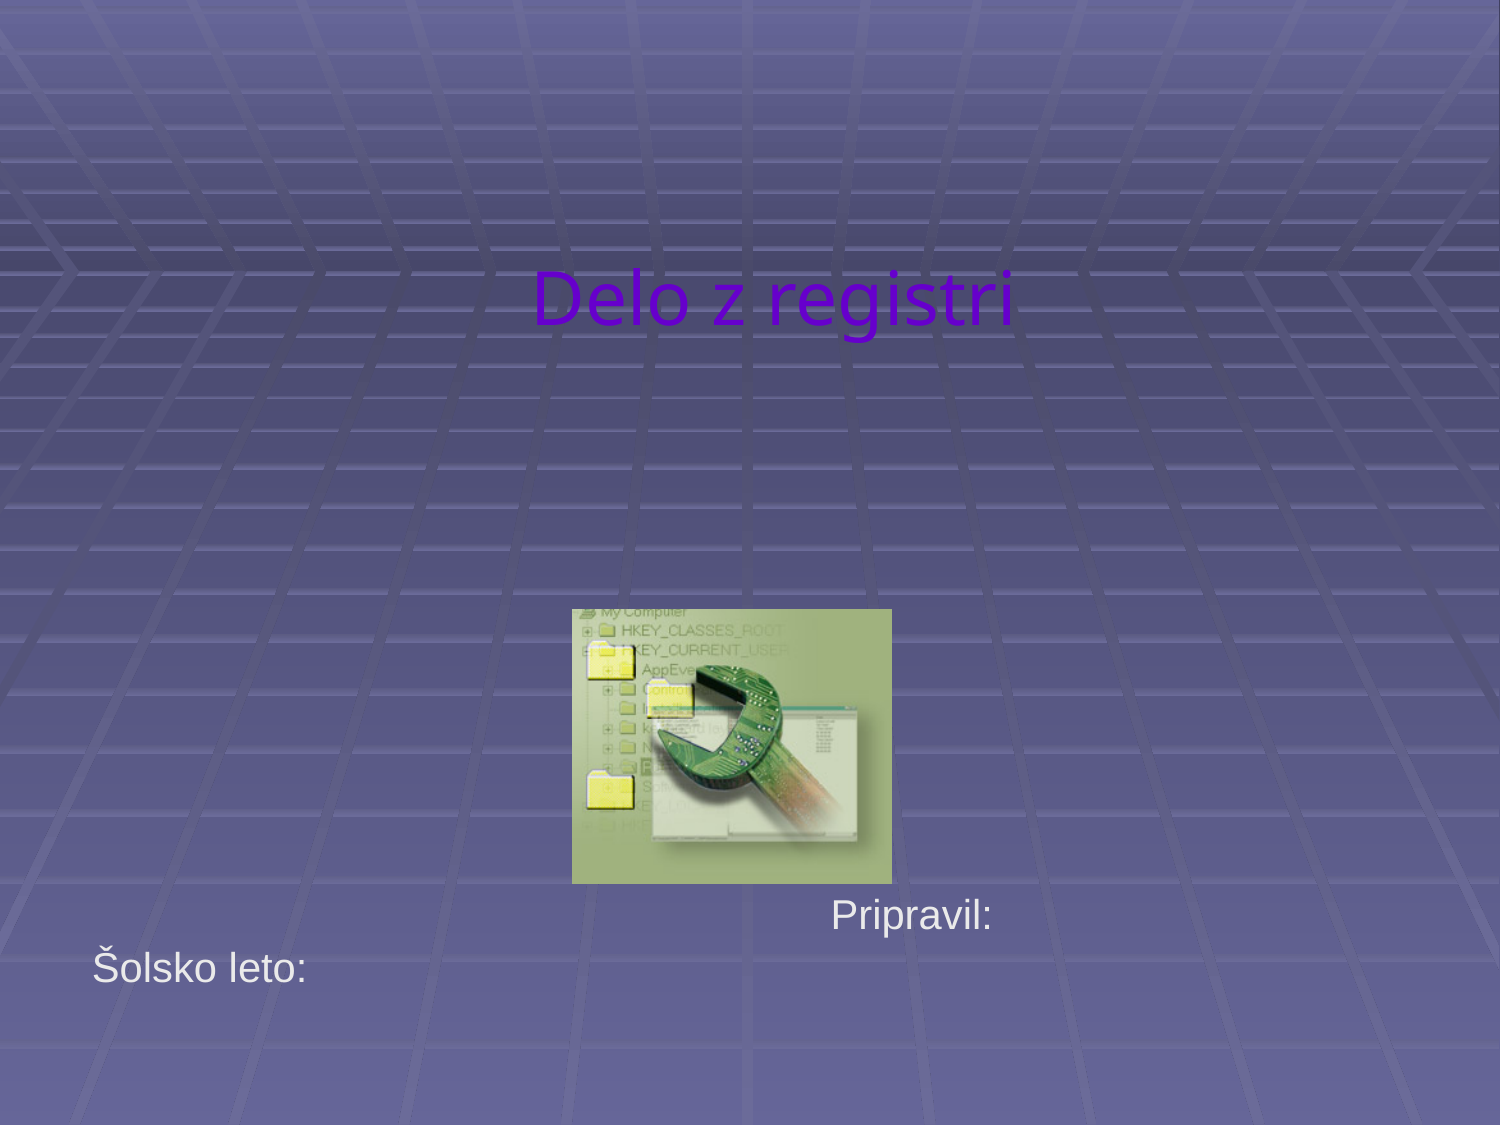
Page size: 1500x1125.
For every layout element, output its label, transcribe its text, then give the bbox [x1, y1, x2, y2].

text_box Delo z registri [442, 243, 1105, 610]
picture [572, 609, 892, 884]
subtitle Pripravil: Šolsko leto: [76, 637, 1447, 1071]
